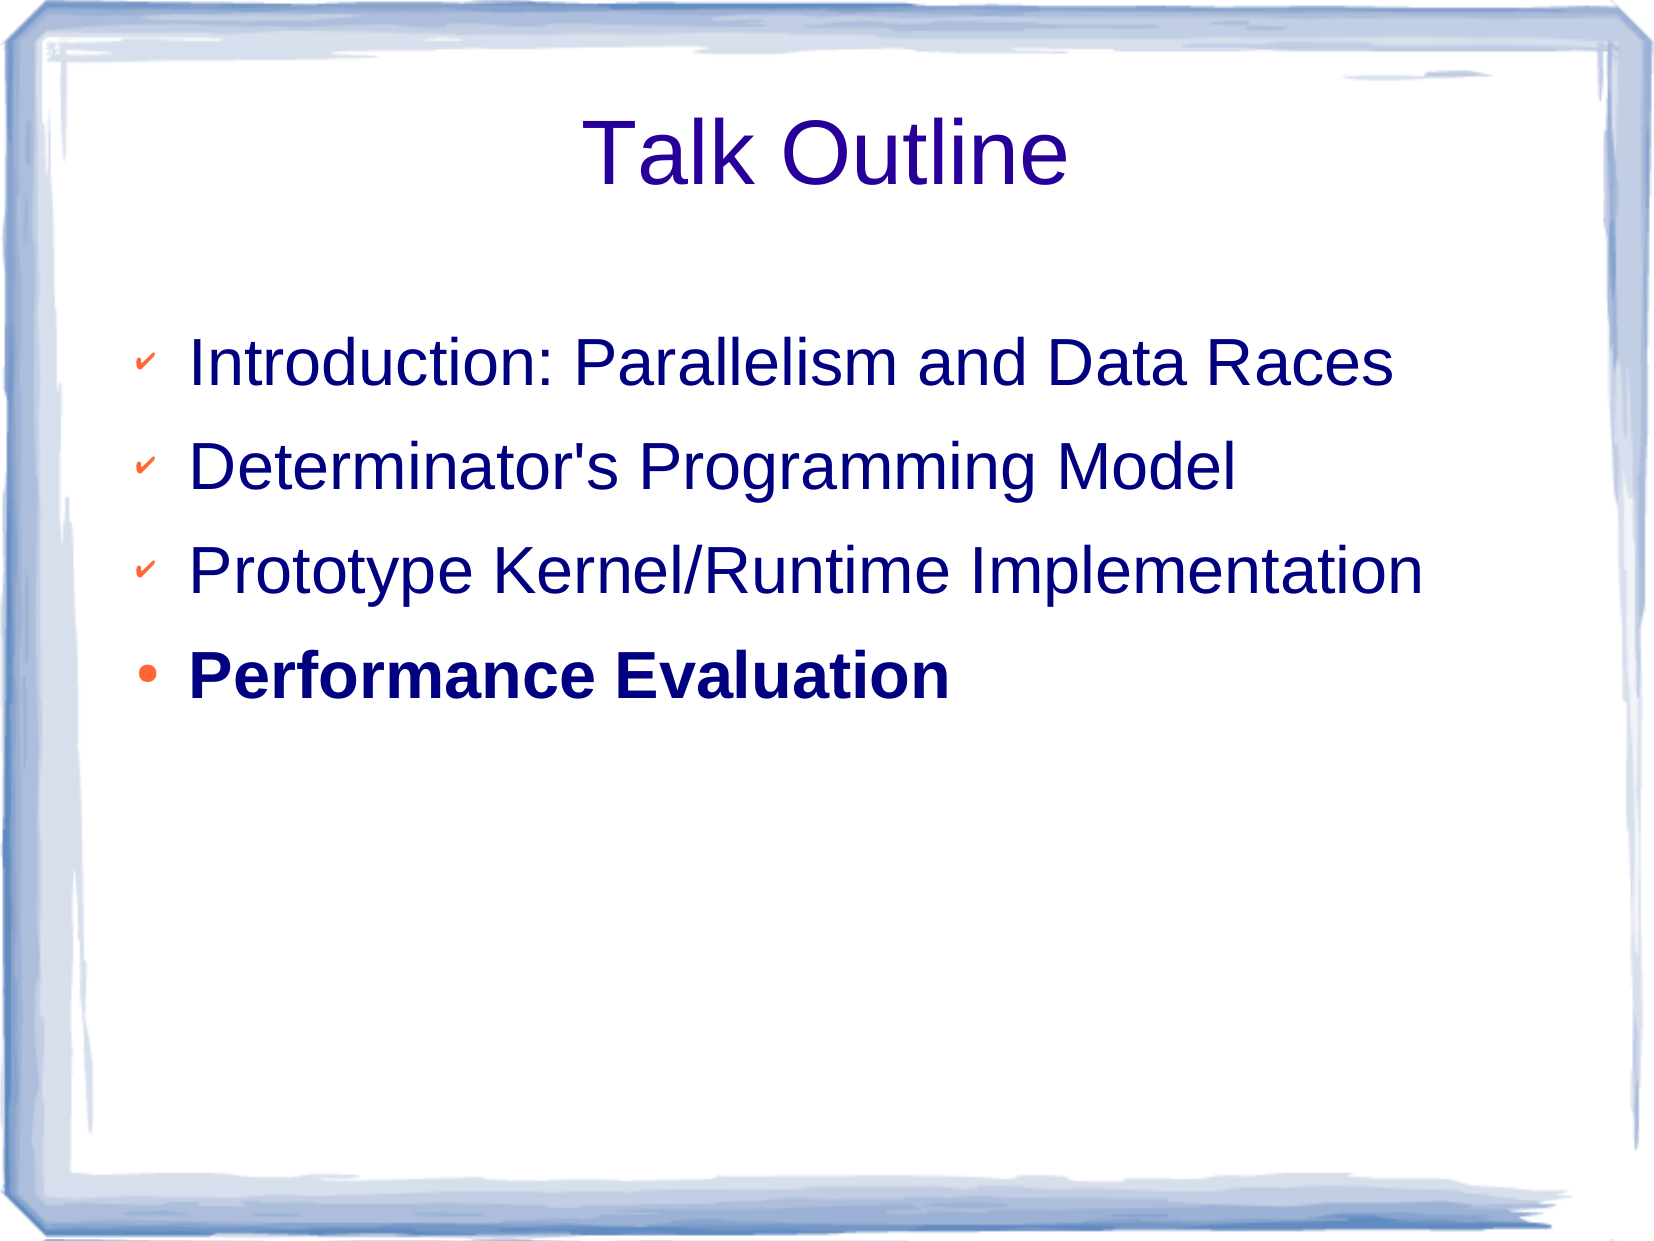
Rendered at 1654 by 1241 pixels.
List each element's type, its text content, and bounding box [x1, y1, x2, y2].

title Talk Outline [82, 56, 1571, 250]
list Introduction: Parallelism and Data Races Determinator's Programming Model Prototype Kernel/Runtime Implementation Performance Evaluation [118, 324, 1571, 990]
picture [0, 0, 1654, 1241]
